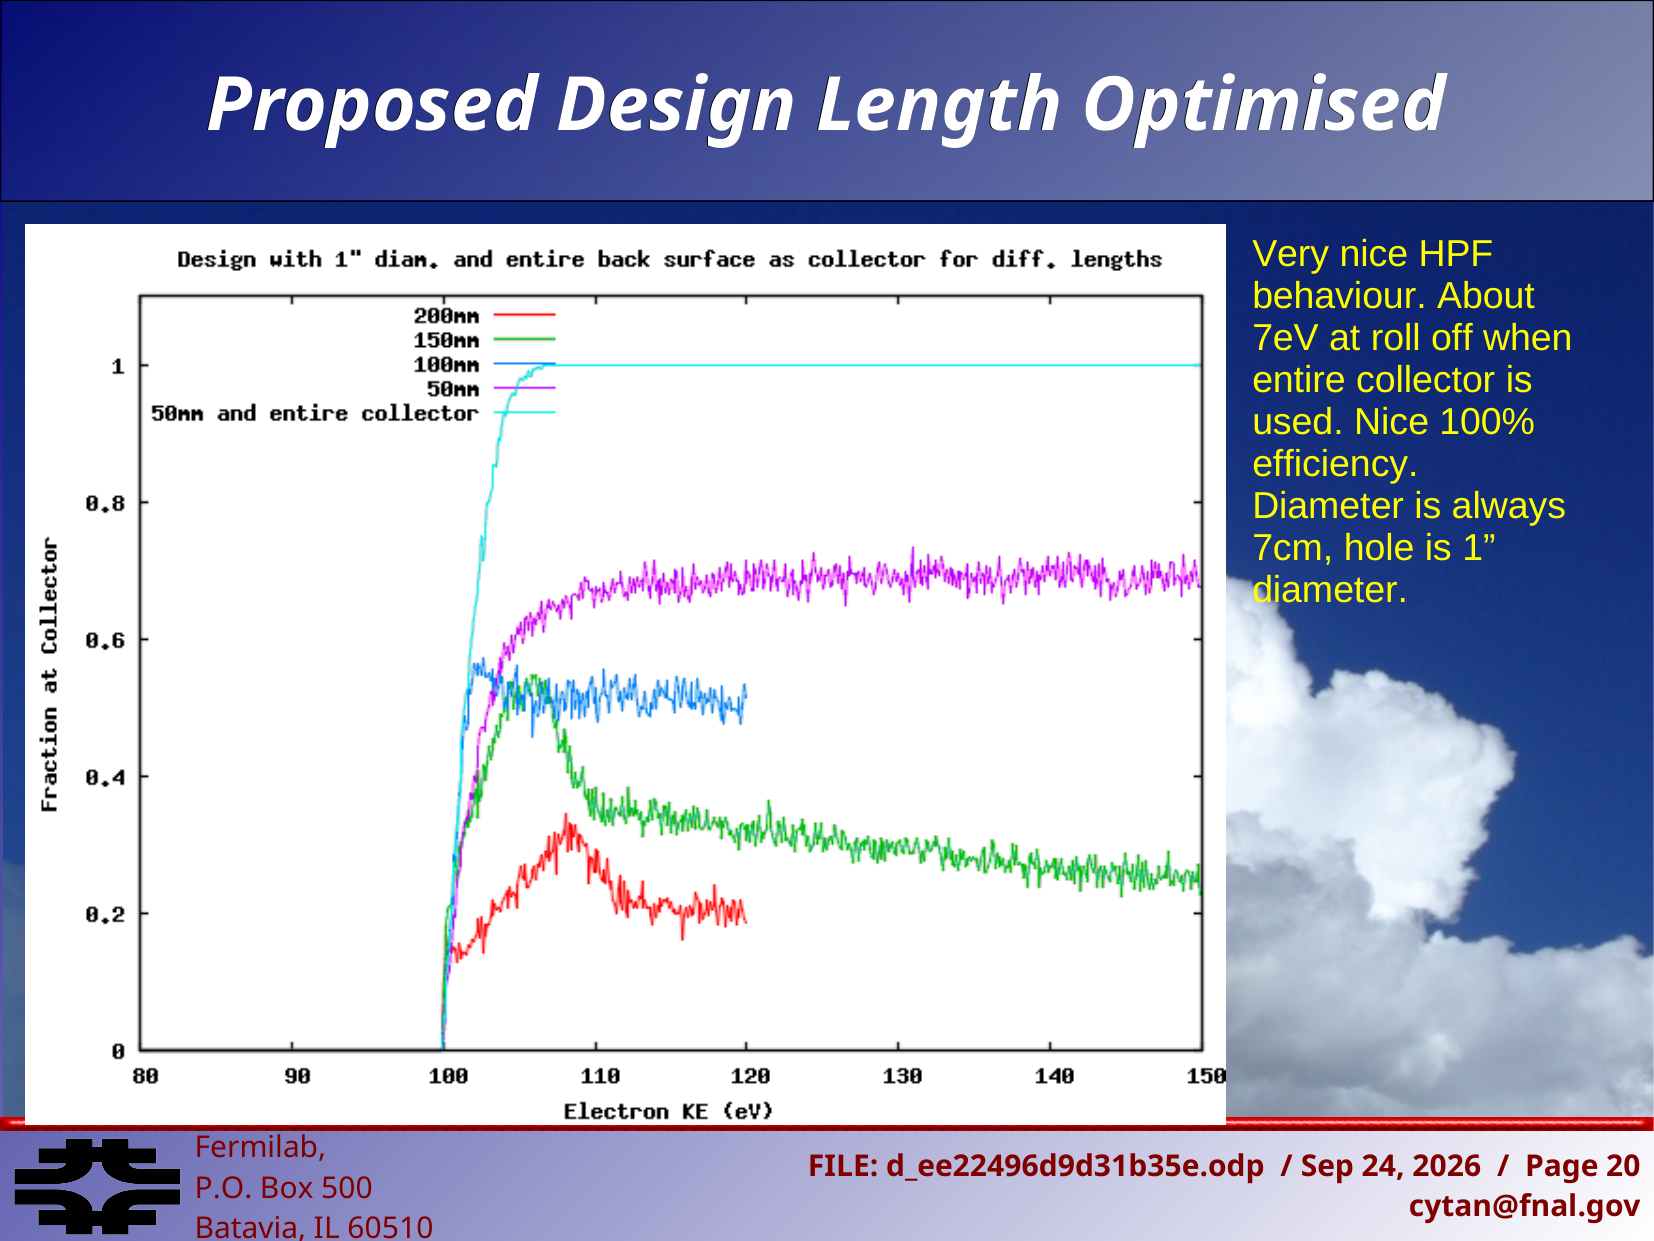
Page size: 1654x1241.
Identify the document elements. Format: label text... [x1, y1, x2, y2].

picture [3, 197, 1653, 201]
picture [10, 1137, 184, 1236]
picture [3, 1, 1653, 7]
picture [0, 202, 1654, 1131]
title Proposed Design Length Optimised [0, 7, 1654, 197]
text_box Very nice HPF behaviour. About 7eV at roll off when entire collector is used. Nice 100% efficiency. Diameter is always 7cm, hole is 1” diameter. [1237, 225, 1613, 618]
